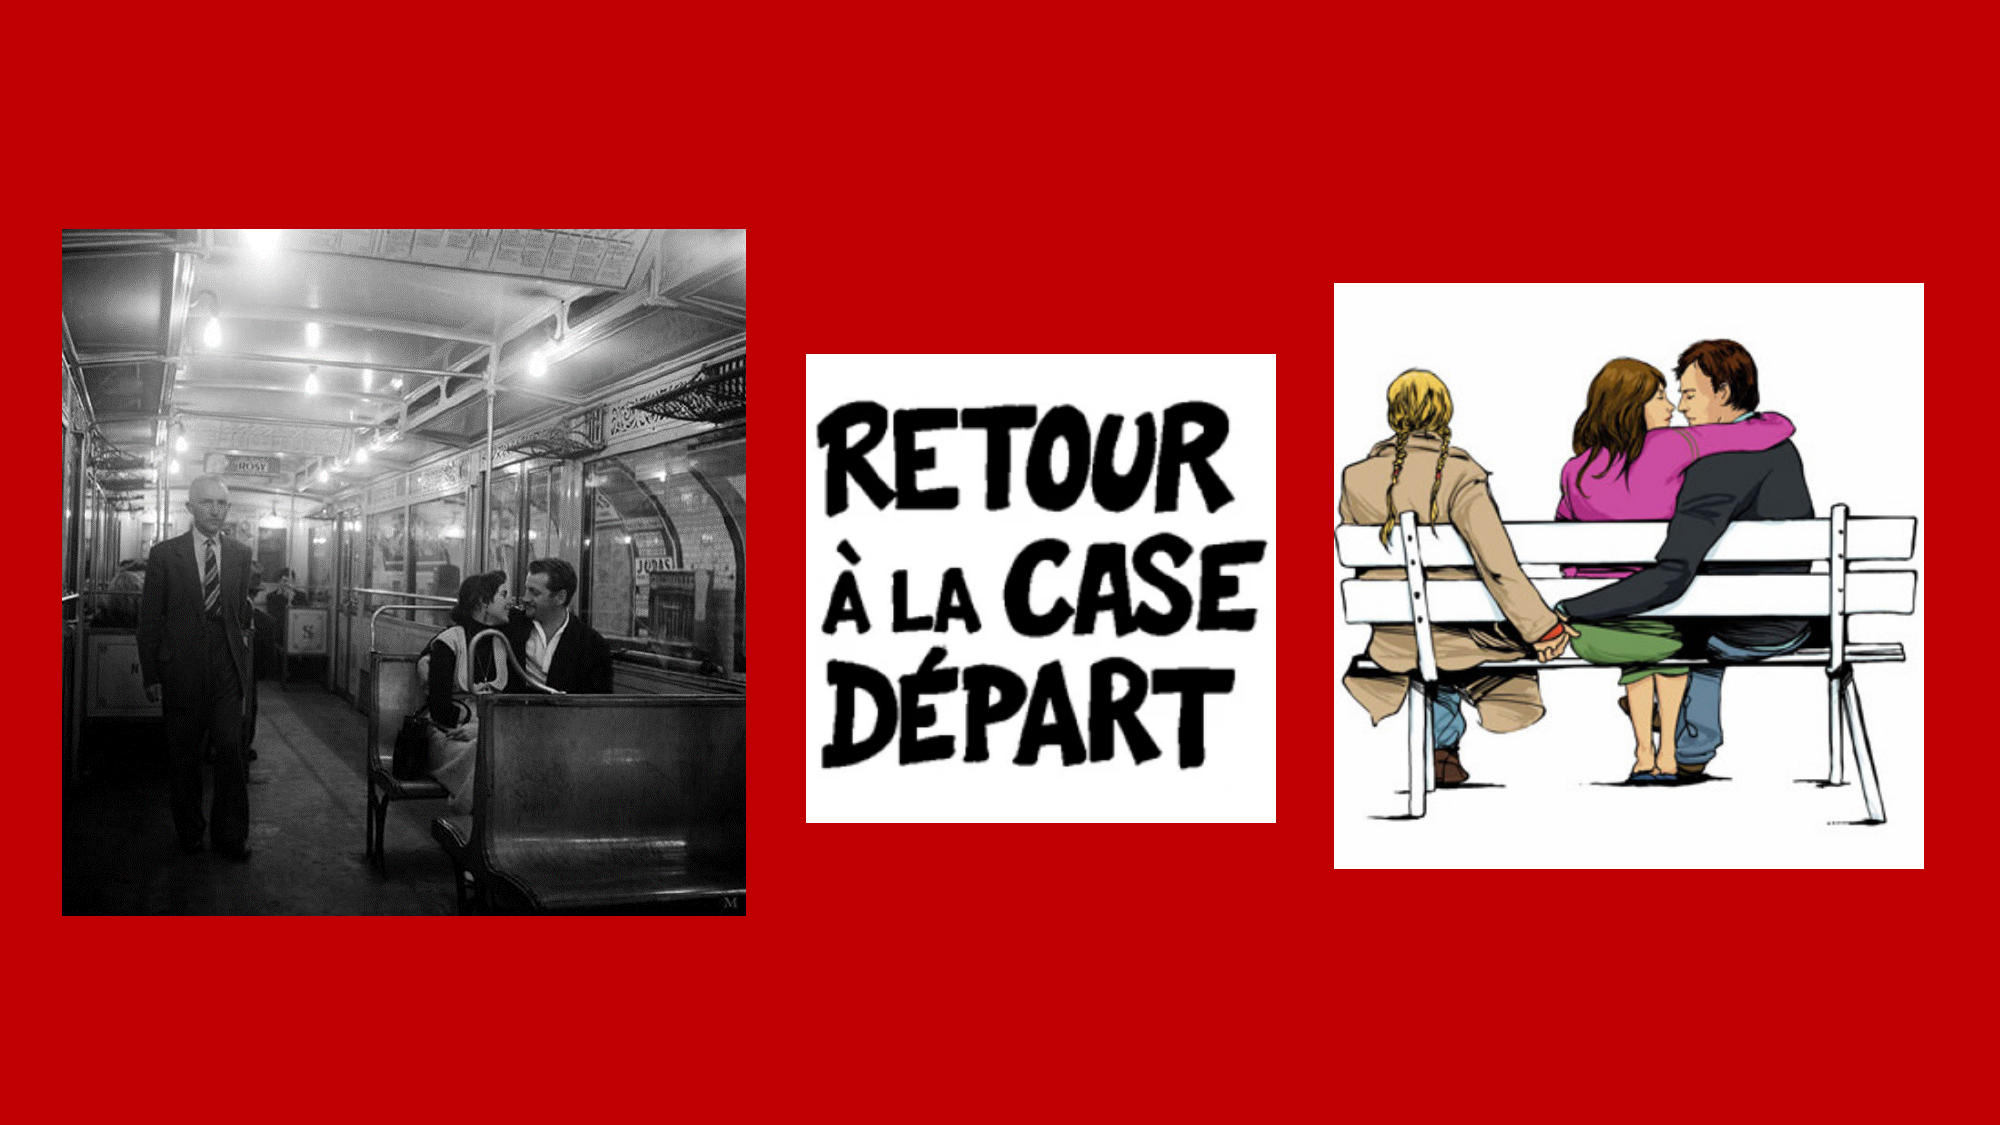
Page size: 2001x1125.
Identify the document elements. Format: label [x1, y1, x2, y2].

picture [62, 229, 746, 916]
picture [1334, 283, 1924, 869]
picture [806, 354, 1276, 823]
